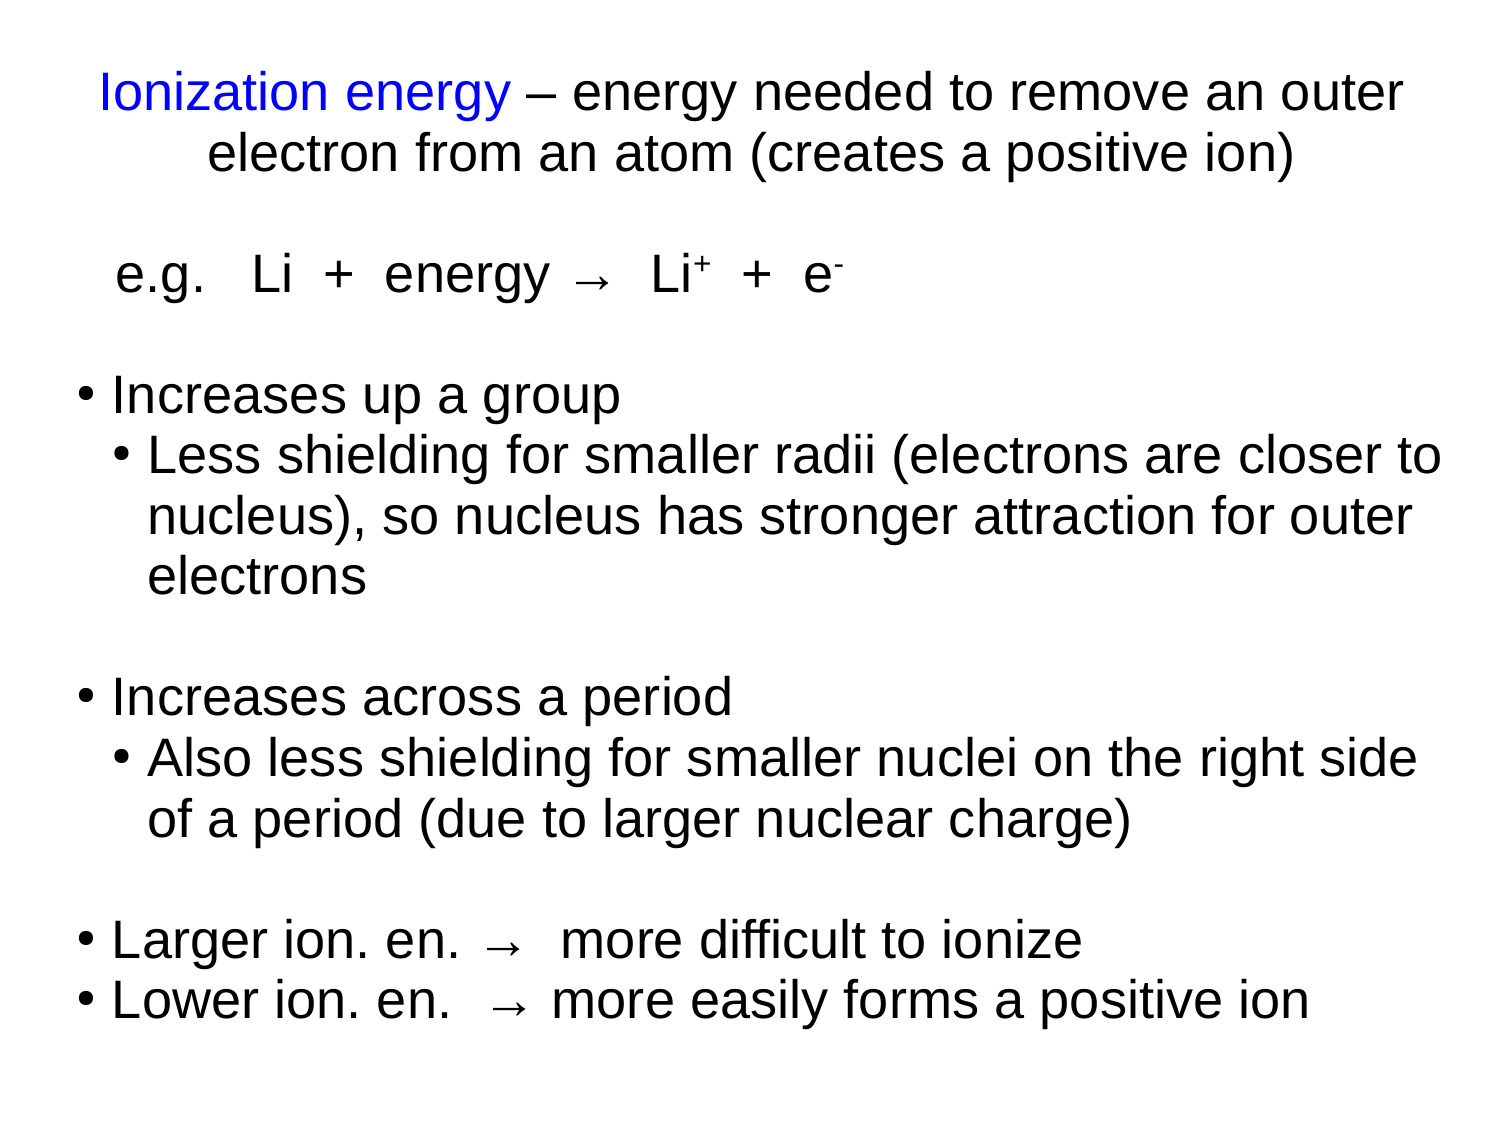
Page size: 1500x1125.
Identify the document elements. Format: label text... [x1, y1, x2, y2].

subtitle Ionization energy – energy needed to remove an outer electron from an atom (creates a positive ion) e.g. Li + energy → Li+ + e- Increases up a group Less shielding for smaller radii (electrons are closer to nucleus), so nucleus has stronger attraction for outer electrons Increases across a period Also less shielding for smaller nuclei on the right side of a period (due to larger nuclear charge) Larger ion. en. → more difficult to ionize Lower ion. en. → more easily forms a positive ion [40, 37, 1463, 1055]
